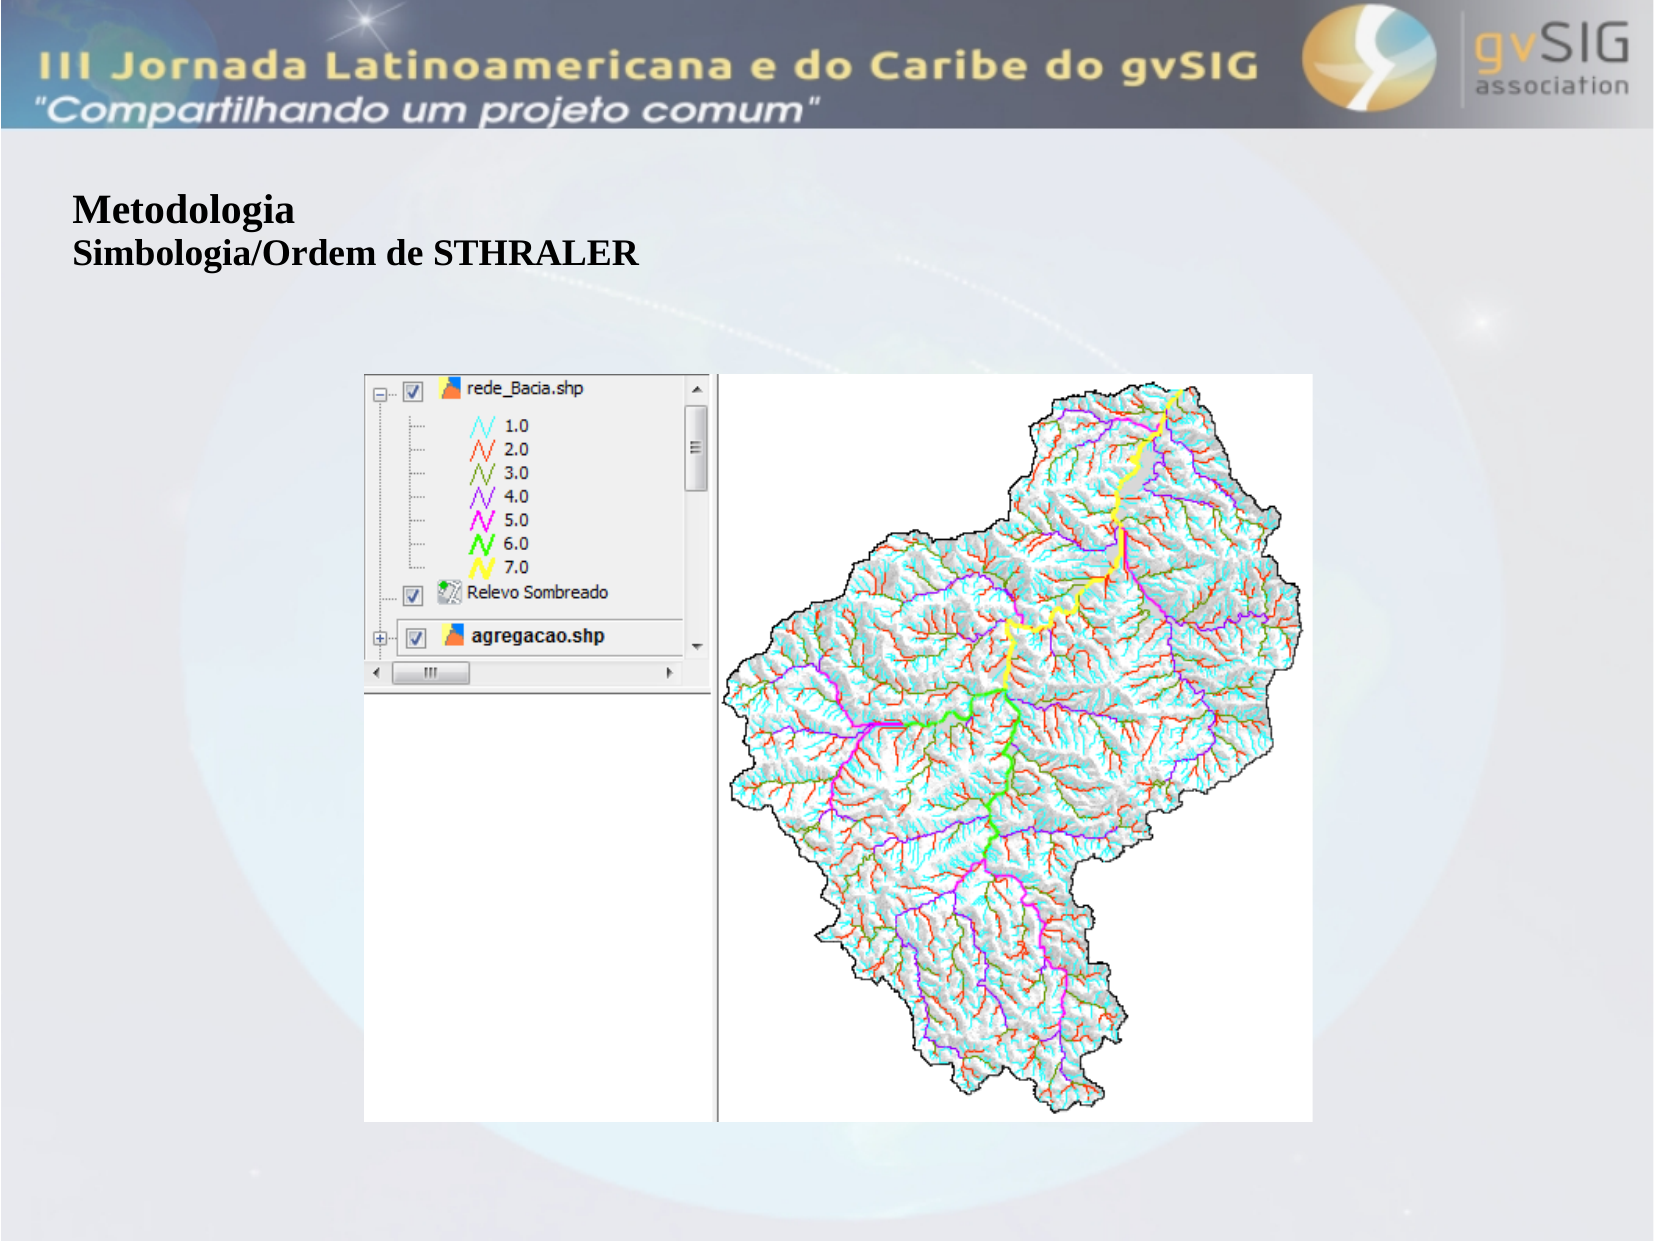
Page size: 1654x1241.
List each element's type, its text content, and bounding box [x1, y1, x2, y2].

picture [1, 0, 1654, 1241]
table_header Metodologia Simbologia/Ordem de STHRALER [57, 178, 738, 284]
